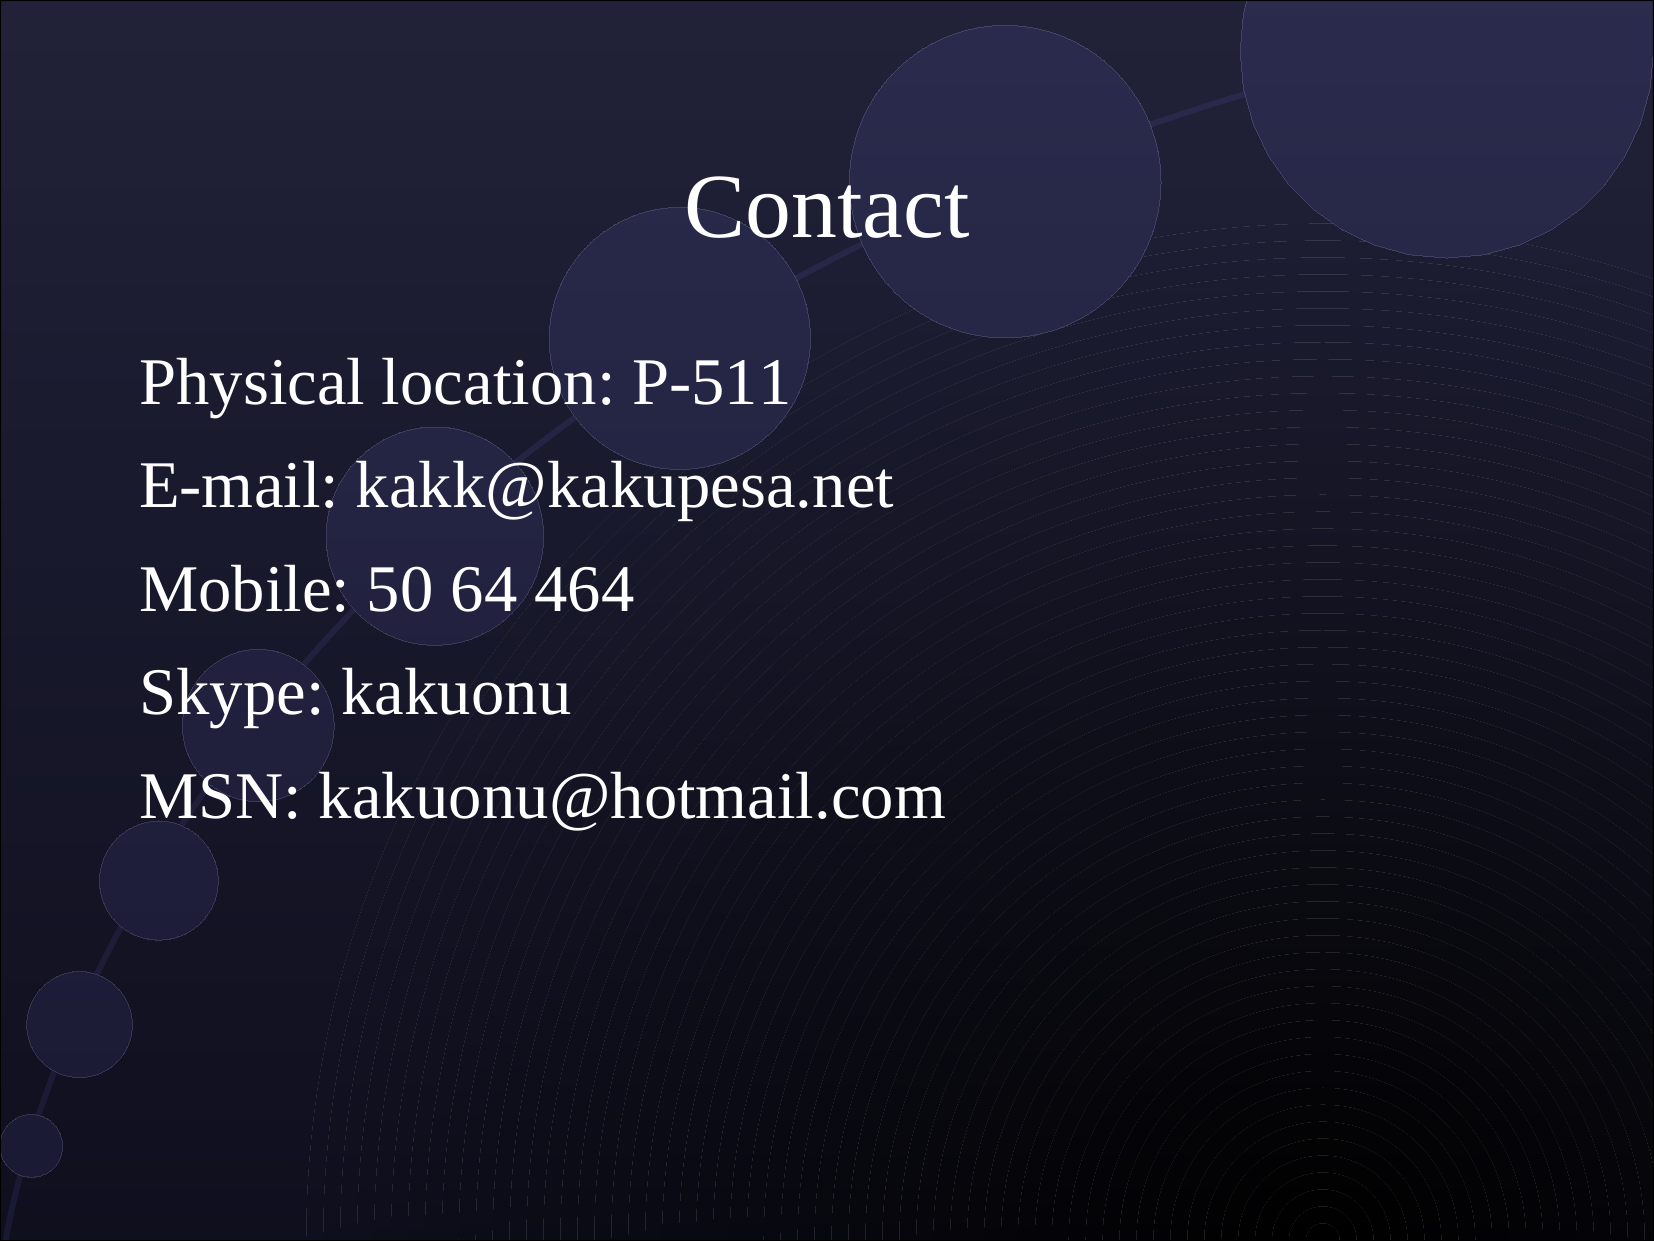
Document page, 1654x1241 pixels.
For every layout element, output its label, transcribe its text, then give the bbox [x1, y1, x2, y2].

title Contact [121, 102, 1534, 311]
list Physical location: P-511 E-mail: kakk@kakupesa.net Mobile: 50 64 464 Skype: kakuonu MSN: kakuonu@hotmail.com [121, 344, 1534, 1127]
